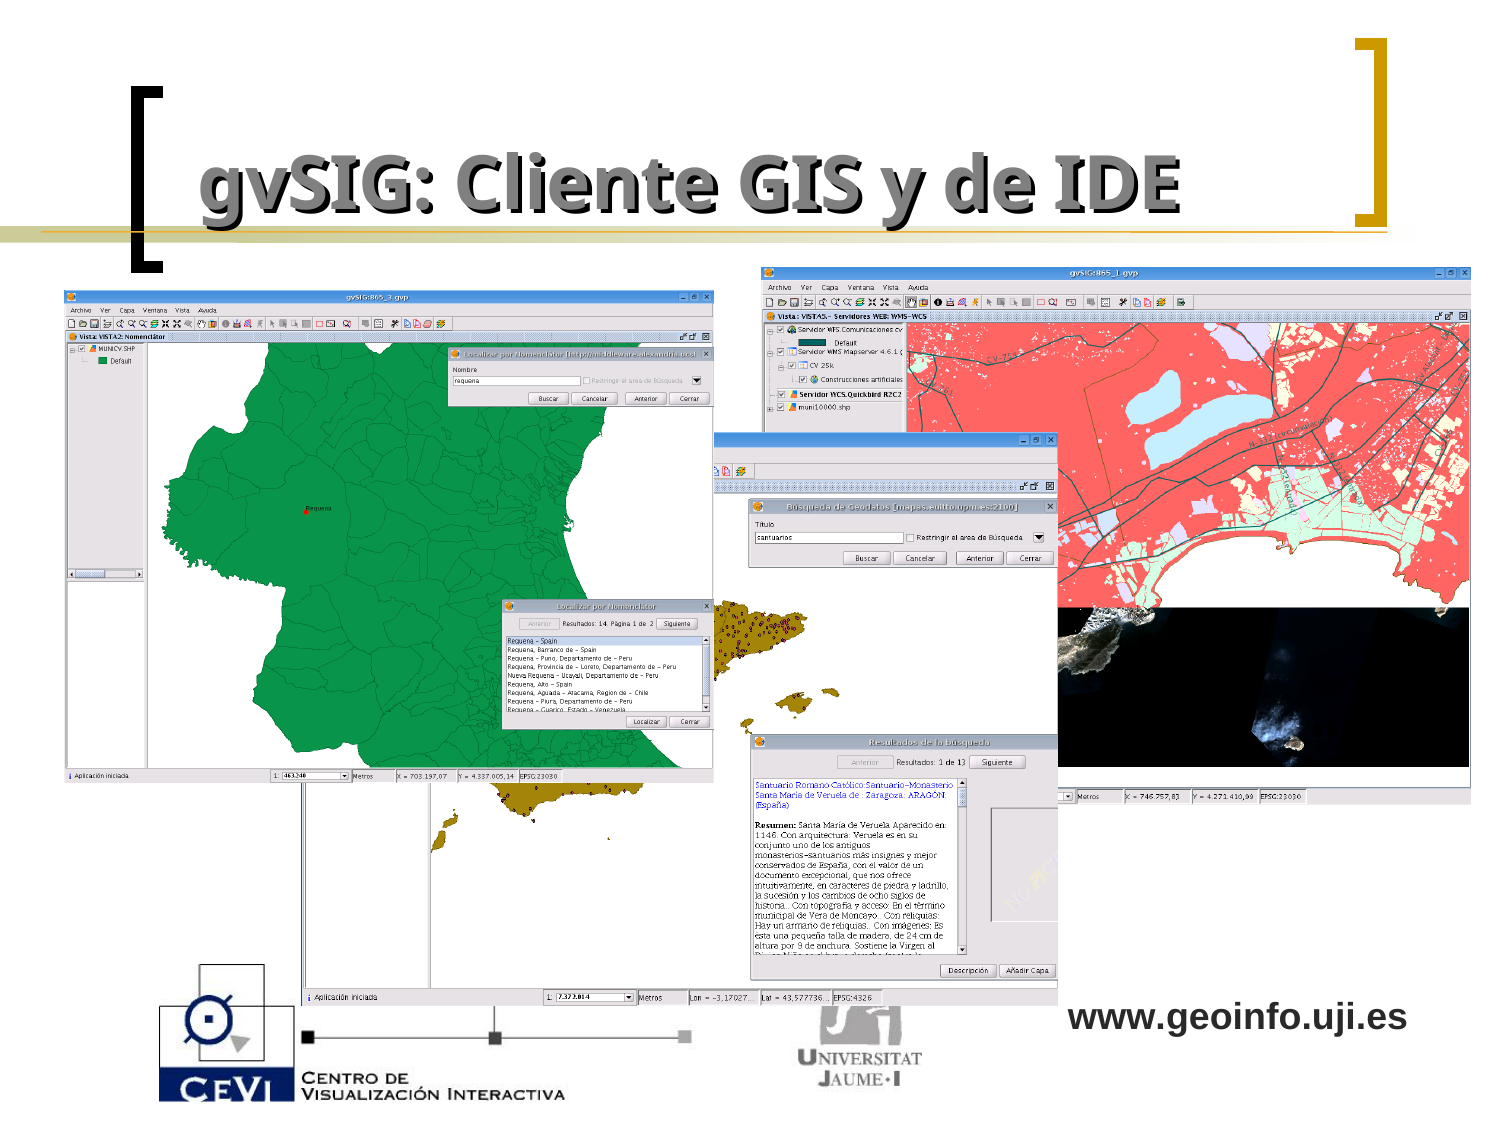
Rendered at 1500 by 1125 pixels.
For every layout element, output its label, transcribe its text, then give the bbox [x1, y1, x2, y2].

picture [64, 267, 1471, 1102]
text_box gvSIG: Cliente GIS y de IDE [183, 125, 1295, 236]
